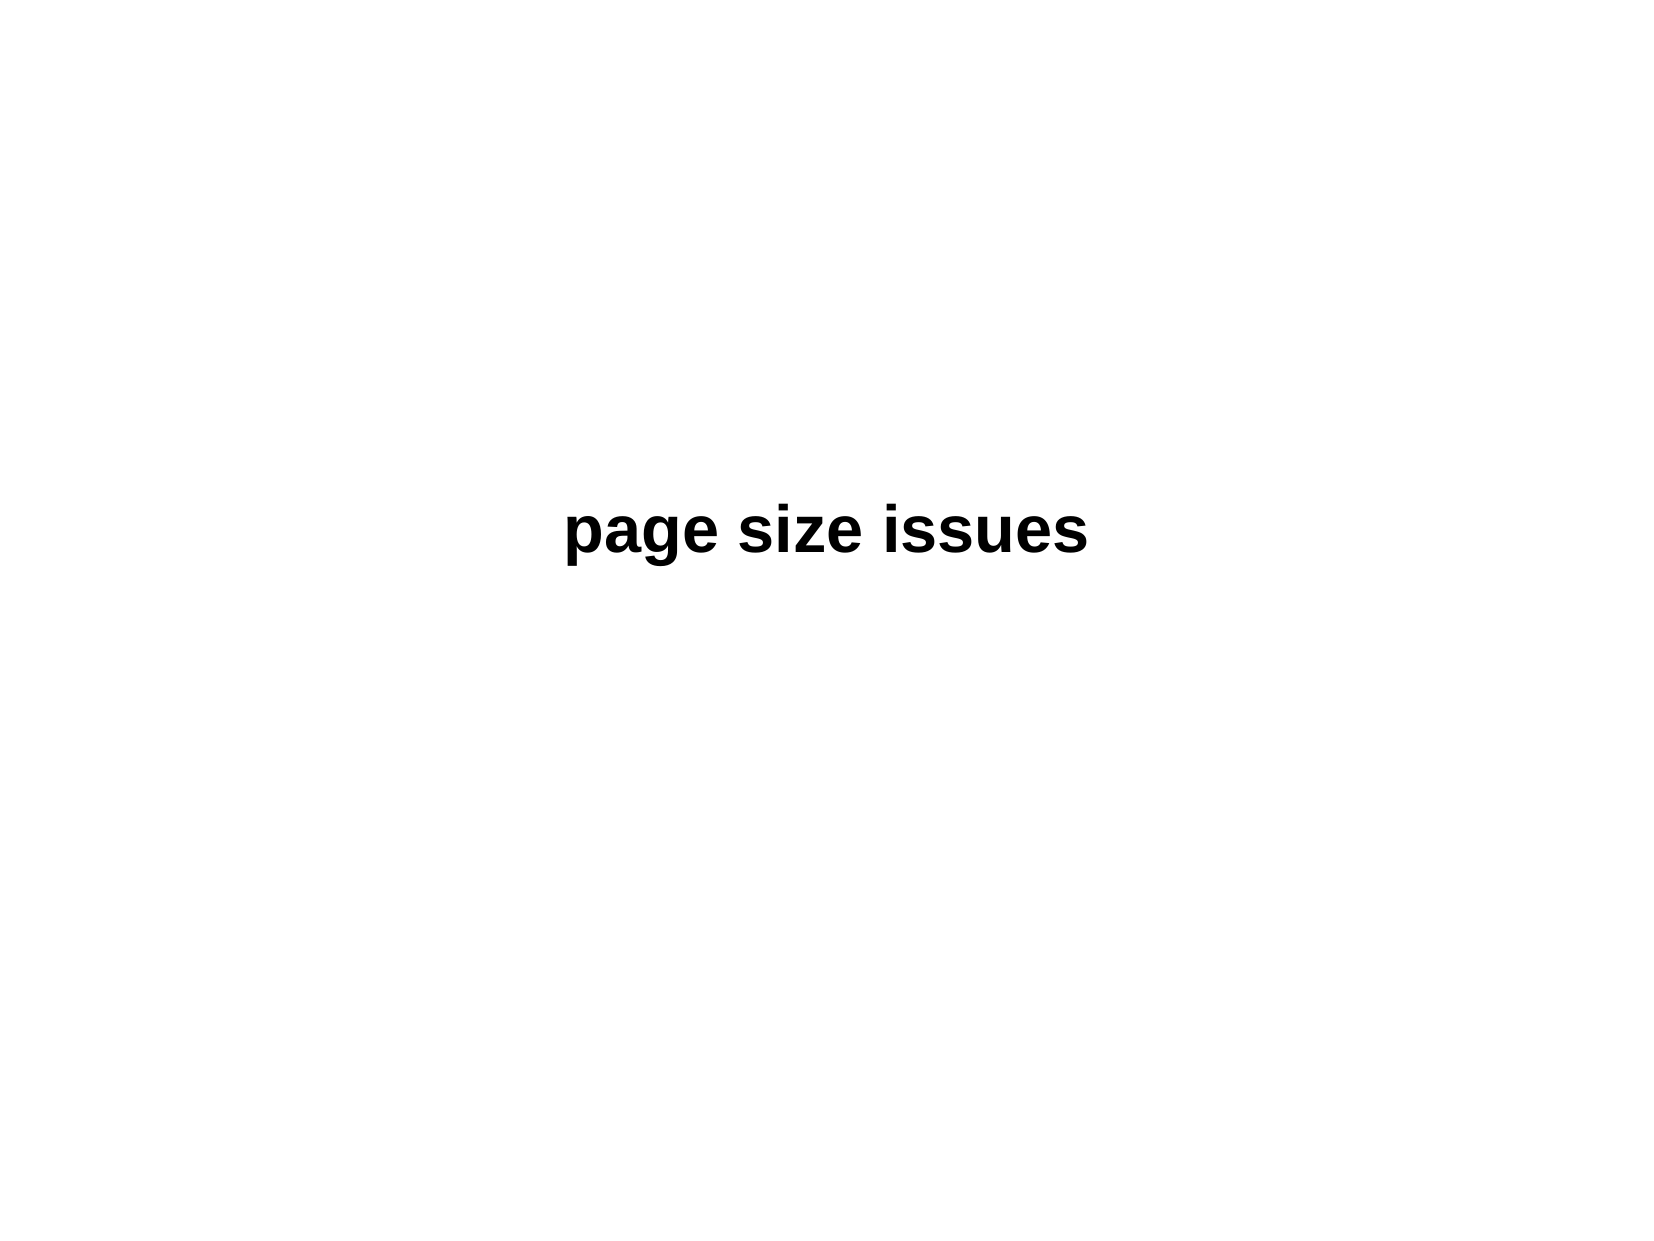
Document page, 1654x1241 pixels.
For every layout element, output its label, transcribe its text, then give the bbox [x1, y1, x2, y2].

subtitle page size issues [82, 49, 1571, 1010]
